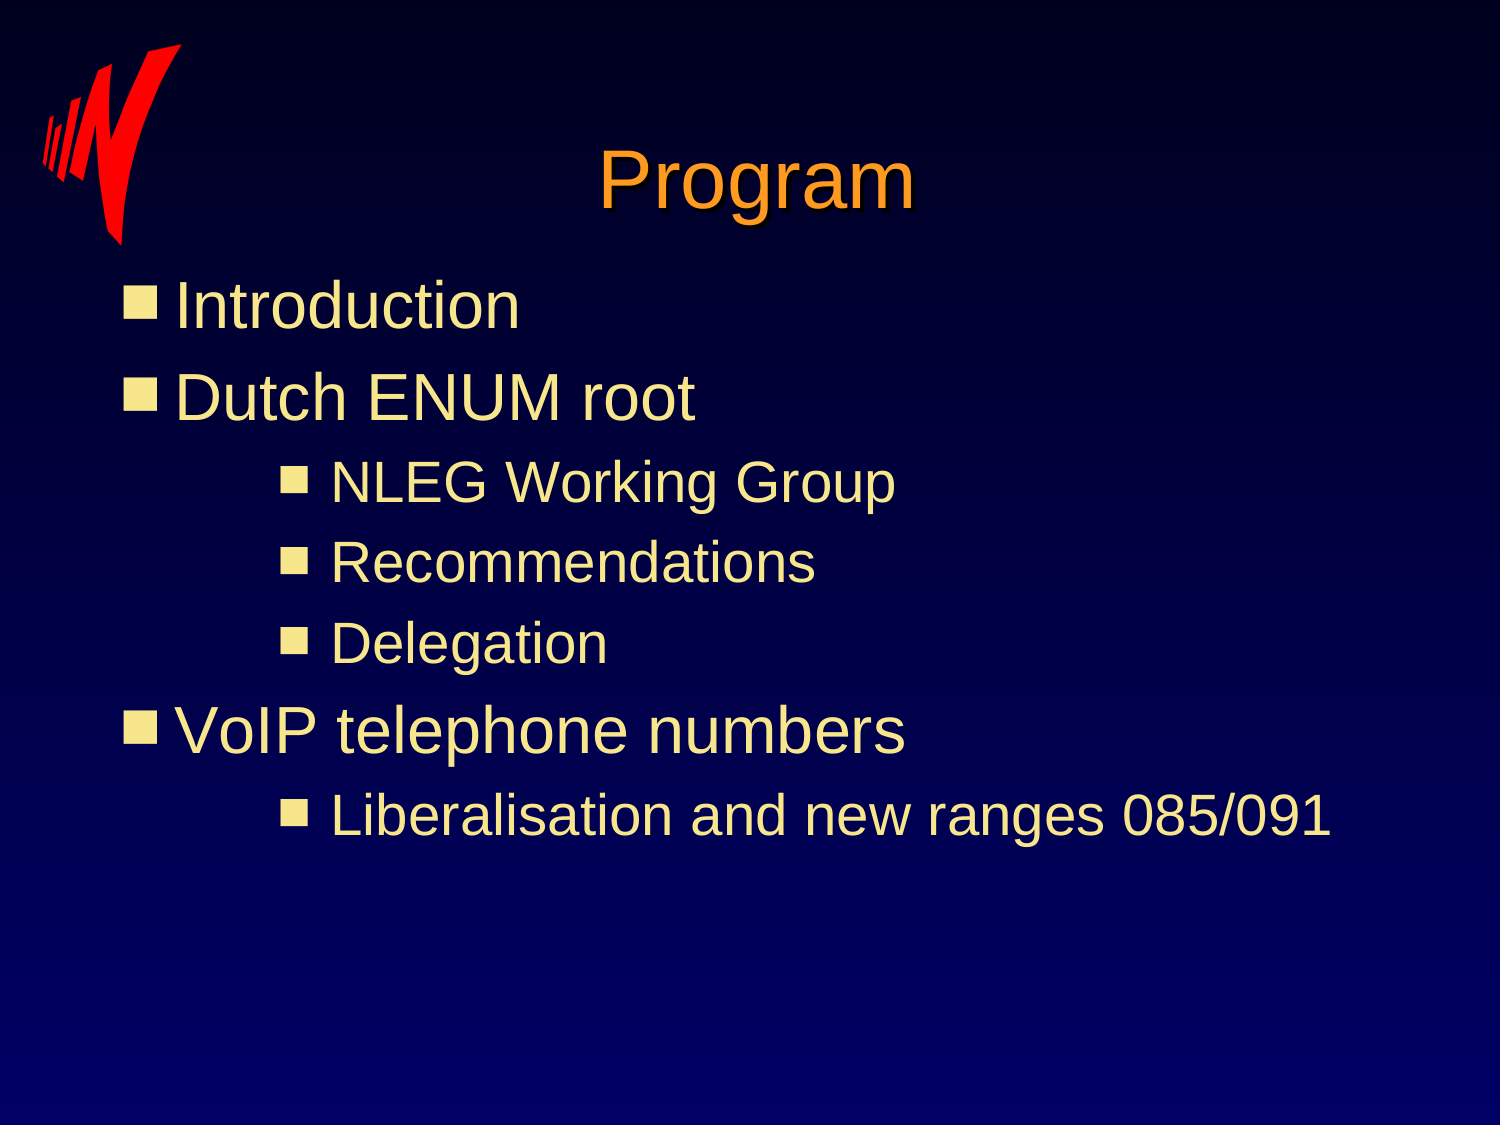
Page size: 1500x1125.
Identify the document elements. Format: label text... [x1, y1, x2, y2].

title Program [194, 90, 1320, 267]
list Introduction Dutch ENUM root NLEG Working Group Recommendations Delegation VoIP telephone numbers Liberalisation and new ranges 085/091 [112, 267, 1401, 1038]
